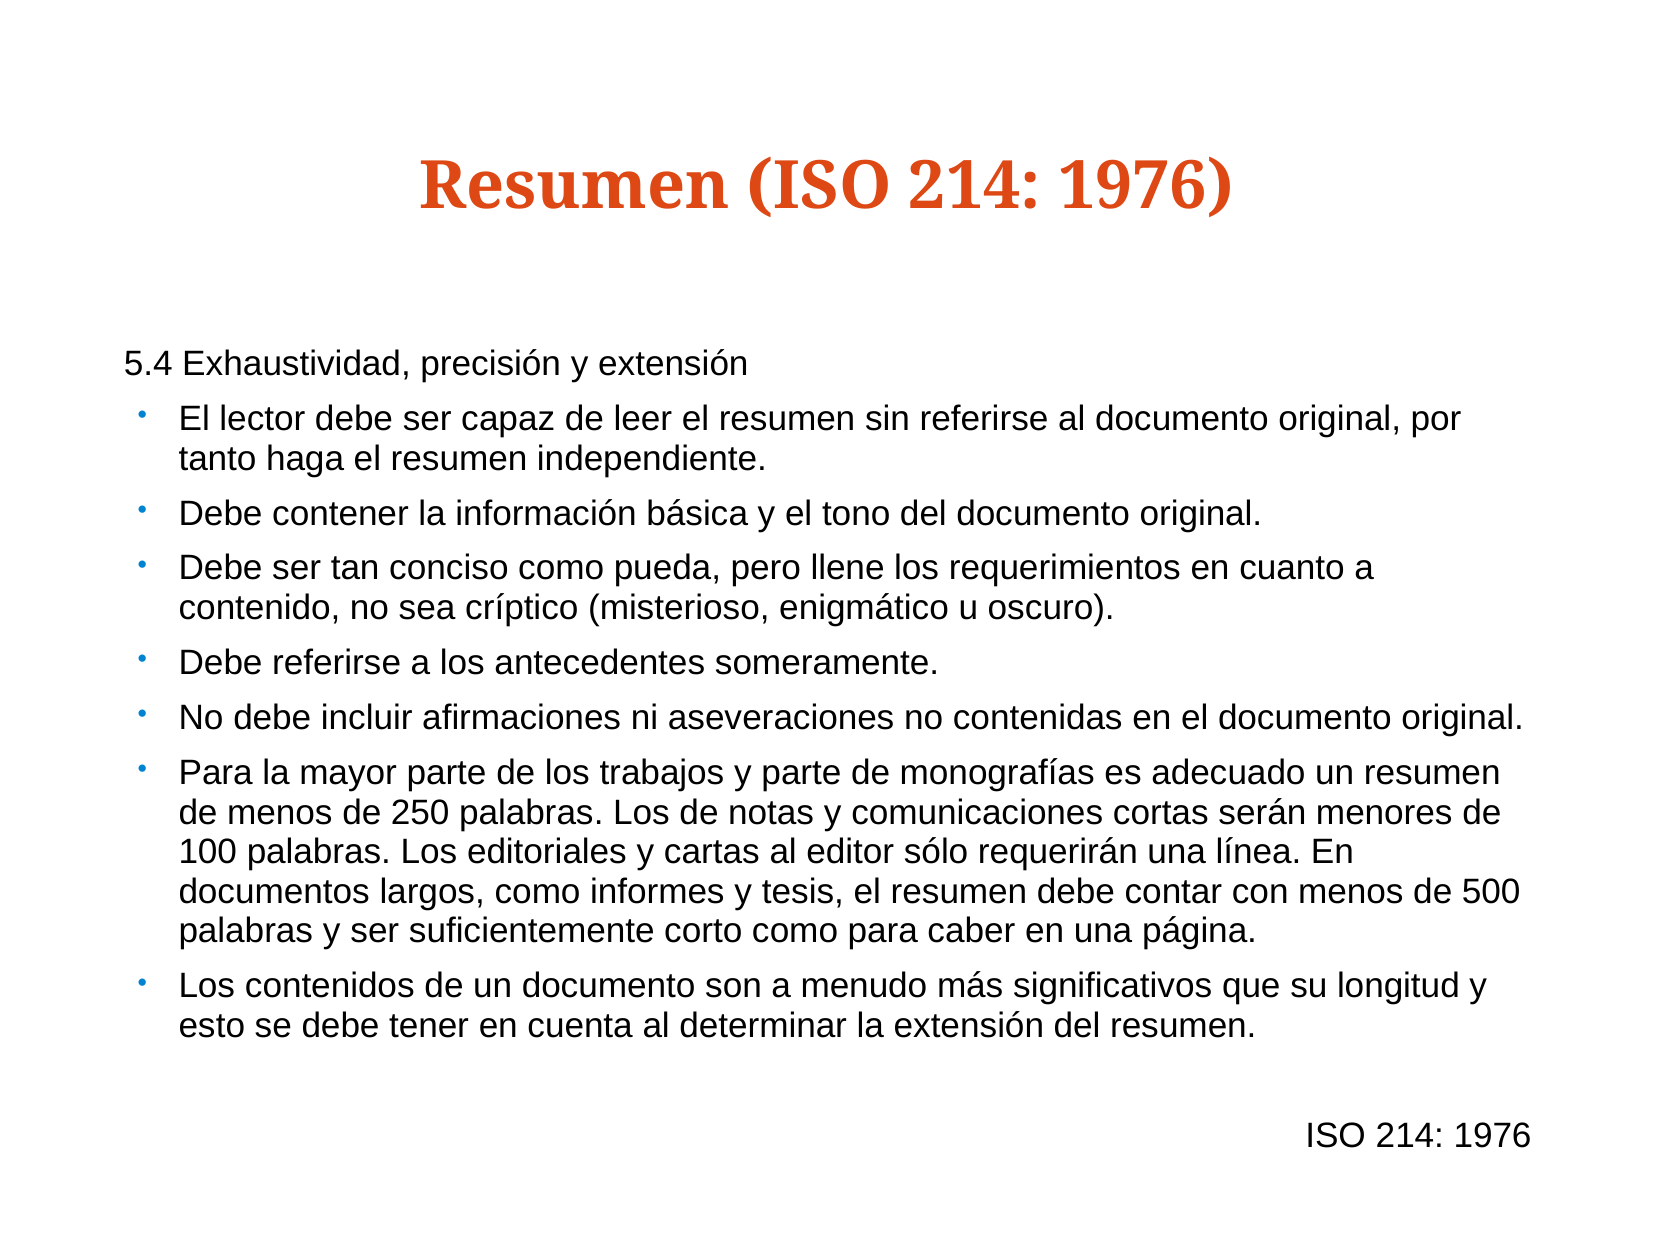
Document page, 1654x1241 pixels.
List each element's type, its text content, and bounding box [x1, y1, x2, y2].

list 5.4 Exhaustividad, precisión y extensión El lector debe ser capaz de leer el resumen sin referirse al documento original, por tanto haga el resumen independiente. Debe contener la información básica y el tono del documento original. Debe ser tan conciso como pueda, pero llene los requerimientos en cuanto a contenido, no sea críptico (misterioso, enigmático u oscuro). Debe referirse a los antecedentes someramente. No debe incluir afirmaciones ni aseveraciones no contenidas en el documento original. Para la mayor parte de los trabajos y parte de monografías es adecuado un resumen de menos de 250 palabras. Los de notas y comunicaciones cortas serán menores de 100 palabras. Los editoriales y cartas al editor sólo requerirán una línea. En documentos largos, como informes y tesis, el resumen debe contar con menos de 500 palabras y ser suficientemente corto como para caber en una página. Los contenidos de un documento son a menudo más significativos que su longitud y esto se debe tener en cuenta al determinar la extensión del resumen. ISO 214: 1976 [124, 343, 1532, 1193]
title Resumen (ISO 214: 1976) [124, 78, 1530, 287]
